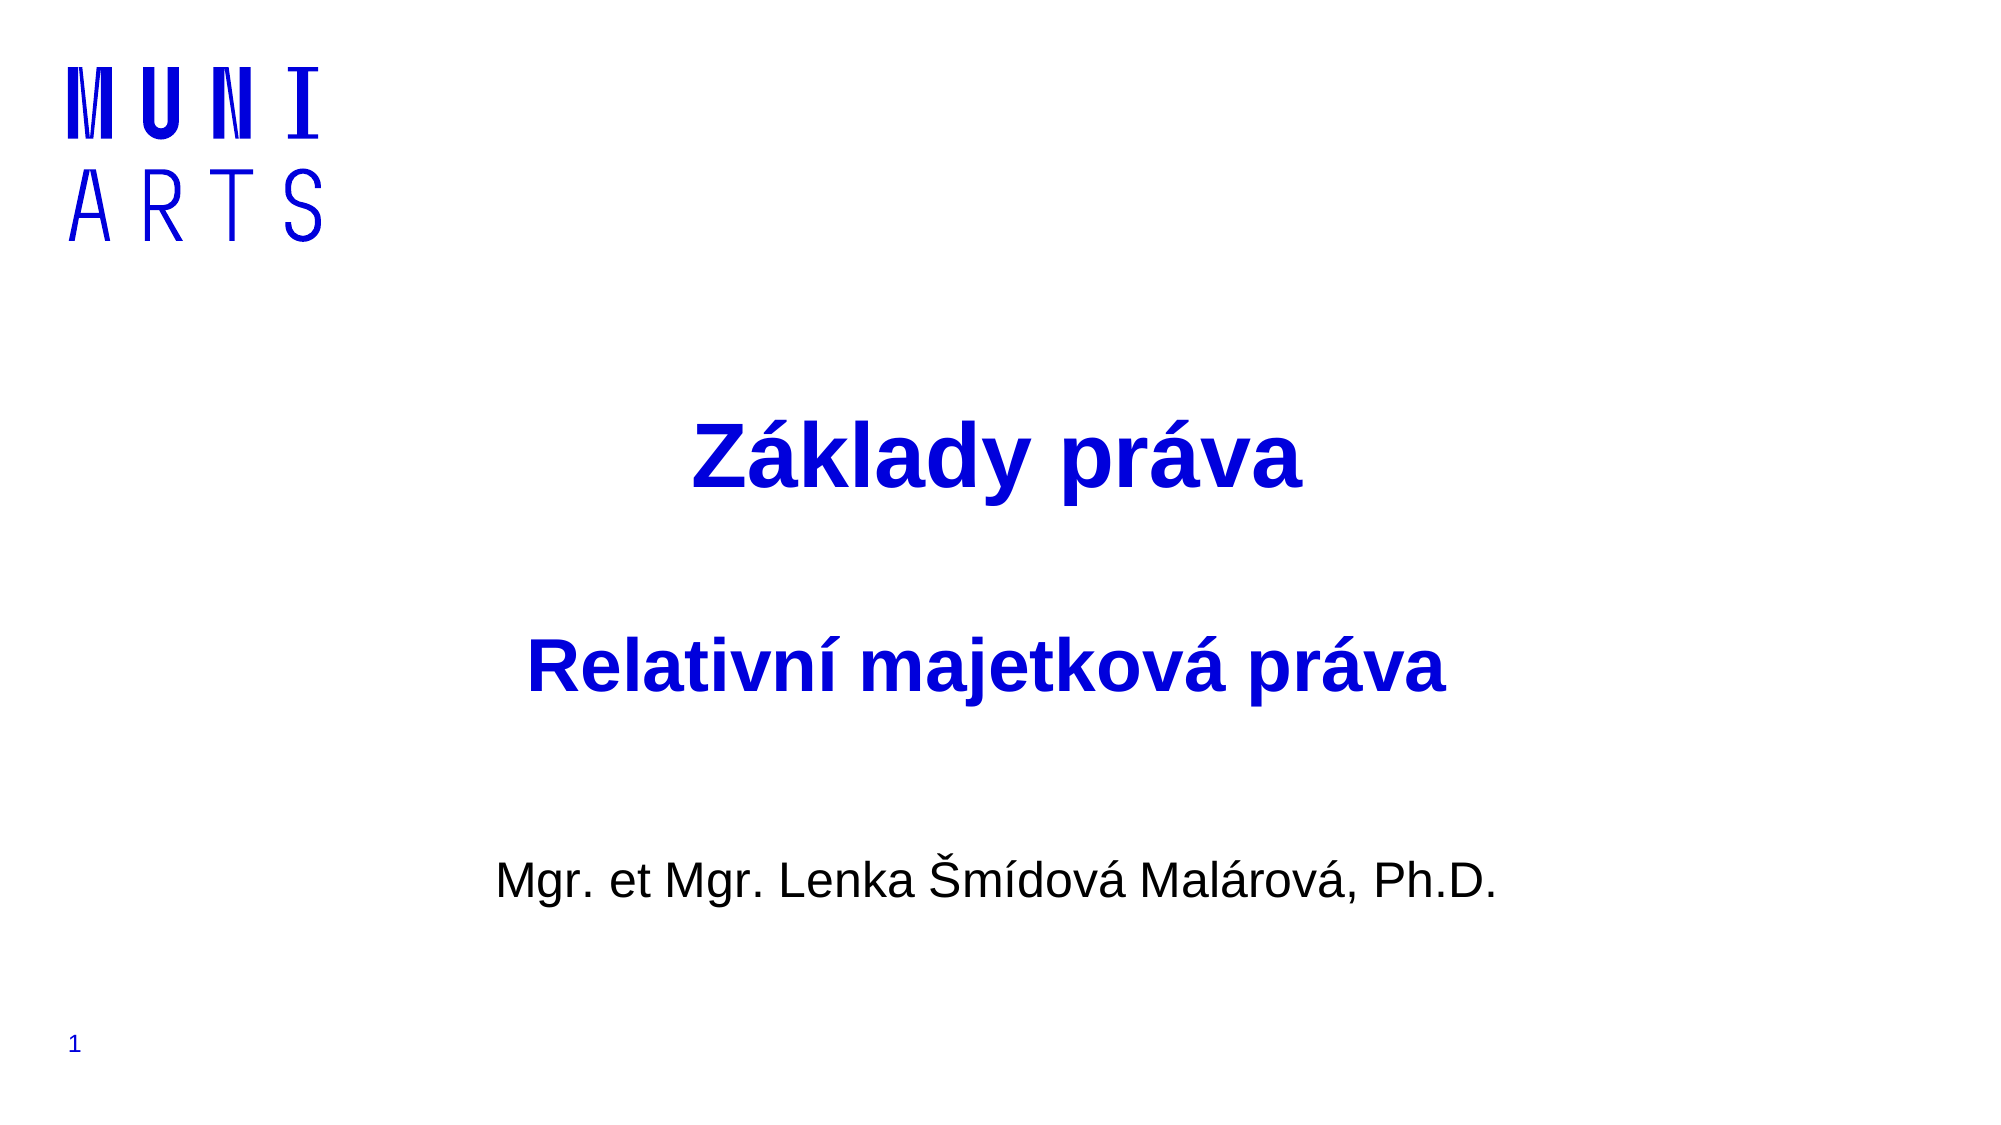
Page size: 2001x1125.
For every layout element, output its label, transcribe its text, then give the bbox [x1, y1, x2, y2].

title Základy práva Relativní majetková práva [65, 286, 1930, 539]
text_box [67, 1021, 110, 1063]
subtitle Mgr. et Mgr. Lenka Šmídová Malárová, Ph.D. [65, 838, 1930, 954]
